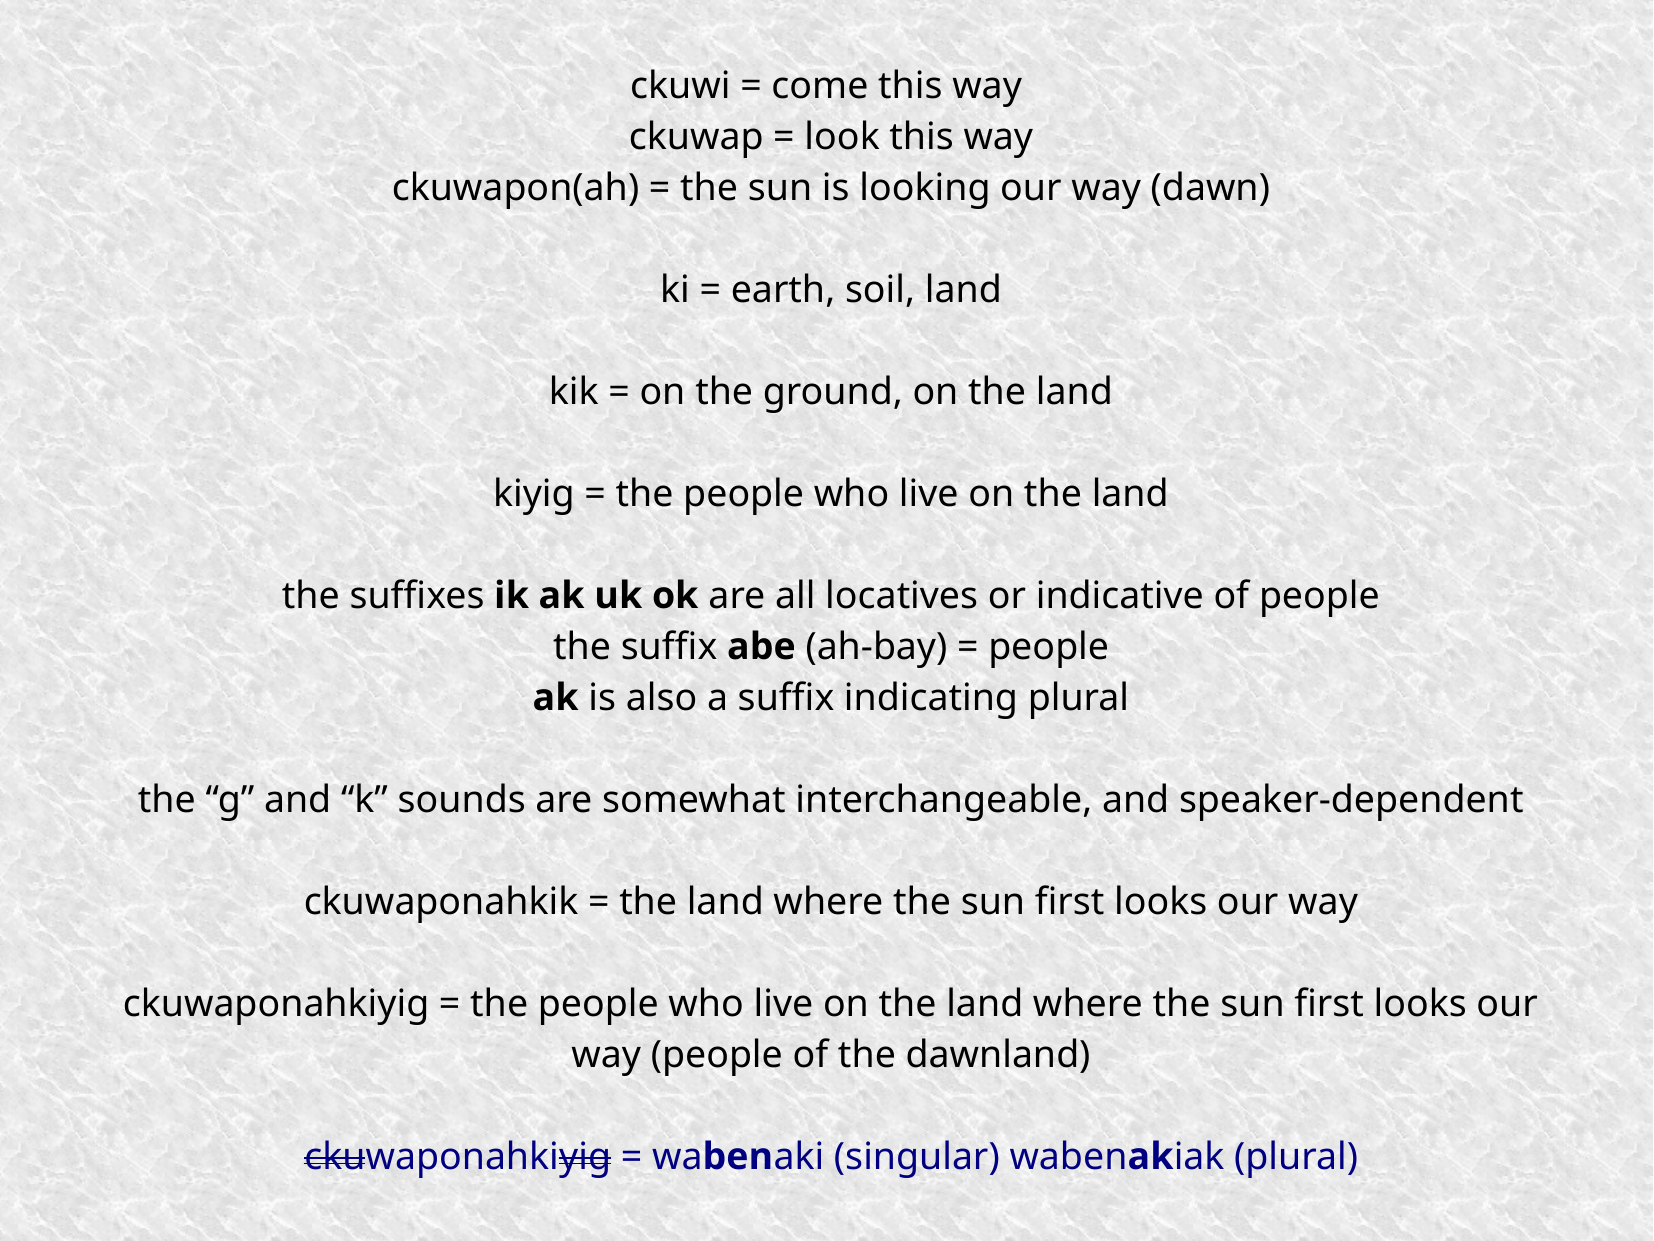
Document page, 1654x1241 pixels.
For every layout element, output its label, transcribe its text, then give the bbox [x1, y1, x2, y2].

subtitle ckuwi = come this way ckuwap = look this way ckuwapon(ah) = the sun is looking our way (dawn) ki = earth, soil, land kik = on the ground, on the land kiyig = the people who live on the land the suffixes ik ak uk ok are all locatives or indicative of people the suffix abe (ah-bay) = people ak is also a suffix indicating plural the “g” and “k” sounds are somewhat interchangeable, and speaker-dependent ckuwaponahkik = the land where the sun first looks our way ckuwaponahkiyig = the people who live on the land where the sun first looks our way (people of the dawnland) ckuwaponahkiyig = wabenaki (singular) wabenakiak (plural) [87, 99, 1576, 1140]
picture [0, 0, 1654, 1241]
